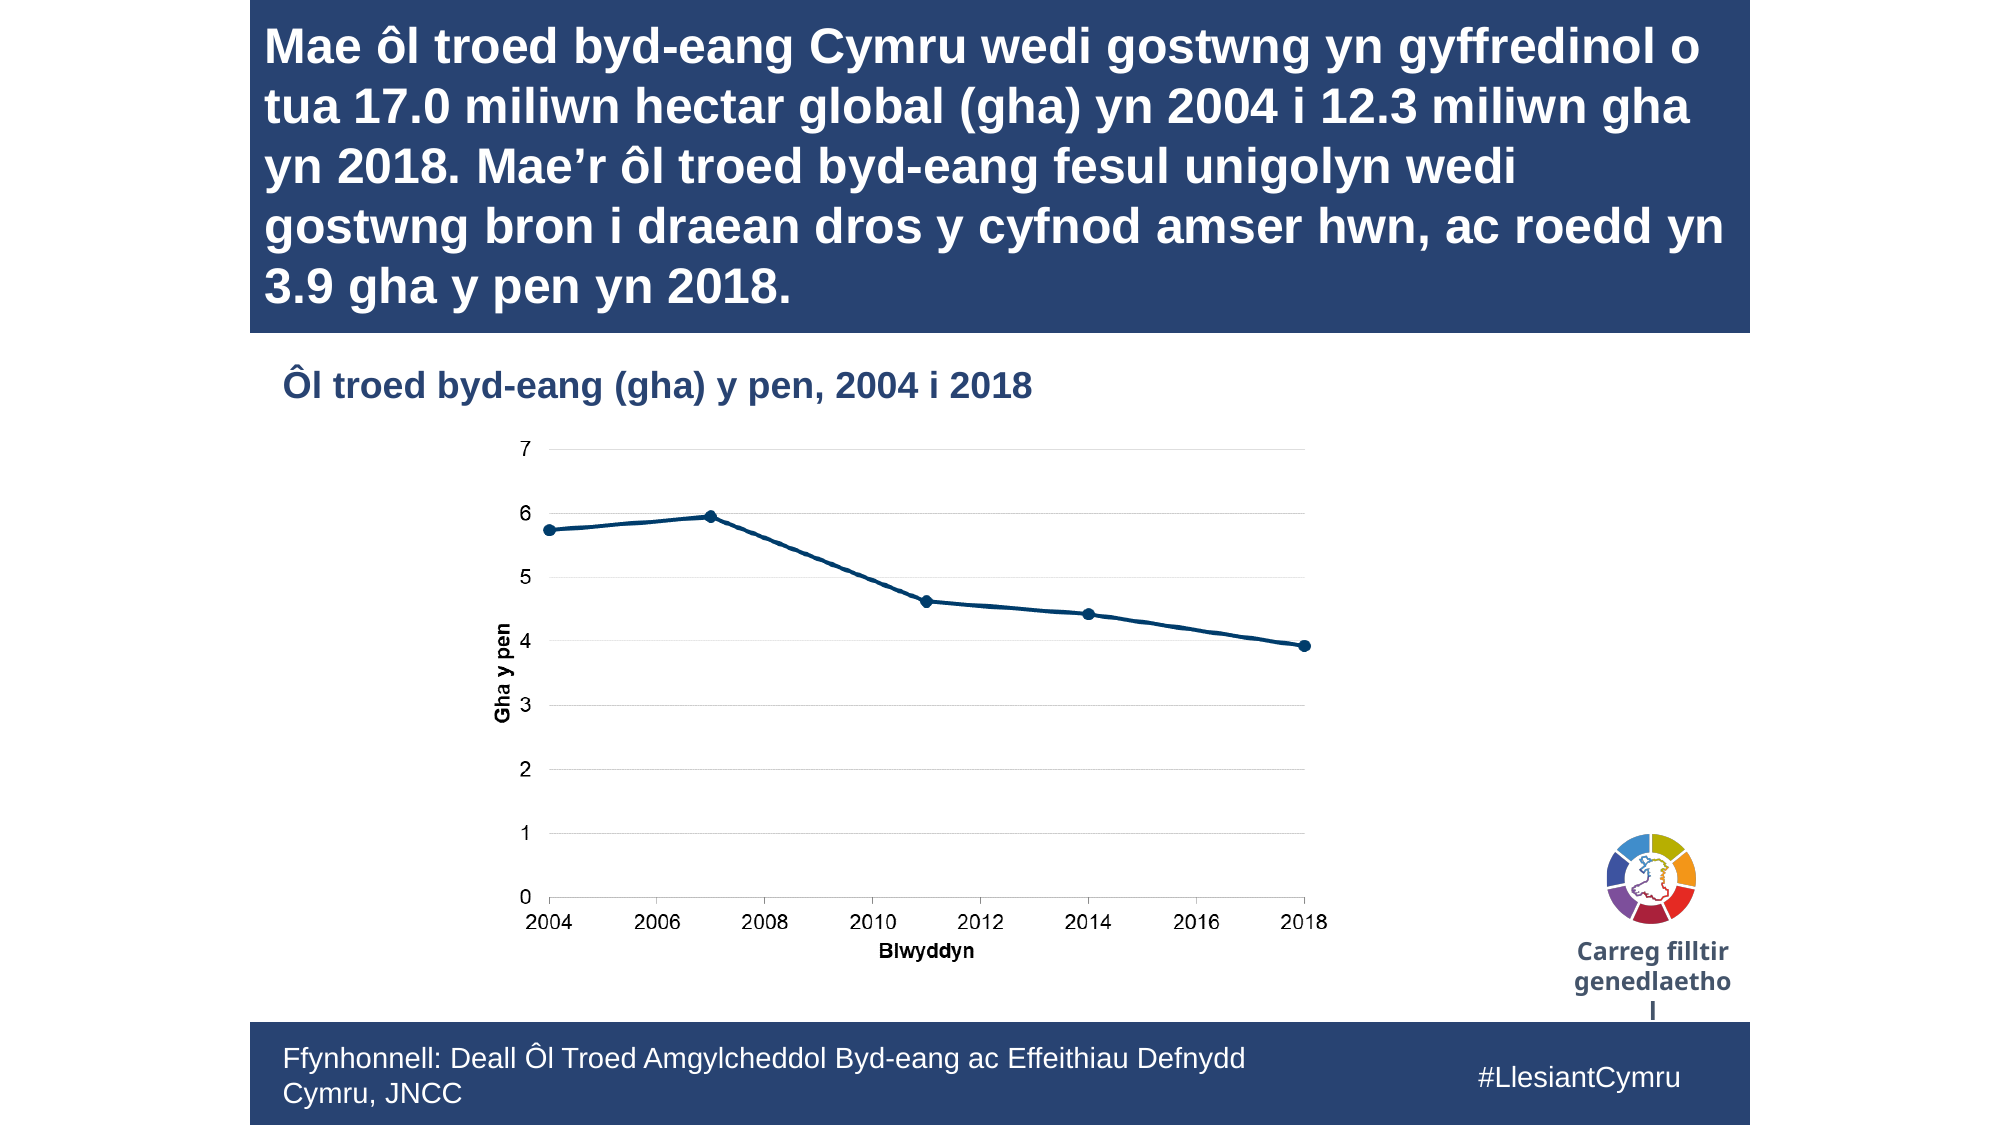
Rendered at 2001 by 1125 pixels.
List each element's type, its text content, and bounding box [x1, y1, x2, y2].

text_box #LlesiantCymru [1463, 1050, 1734, 1101]
picture [1606, 834, 1700, 924]
text_box [250, 1022, 1750, 1125]
text_box Carreg filltir genedlaethol [1555, 928, 1751, 1004]
title Mae ôl troed byd-eang Cymru wedi gostwng yn gyffredinol o tua 17.0 miliwn hectar global (gha) yn 2004 i 12.3 miliwn gha yn 2018. Mae’r ôl troed byd-eang fesul unigolyn wedi gostwng bron i draean dros y cyfnod amser hwn, ac roedd yn 3.9 gha y pen yn 2018. [249, 0, 1750, 332]
text_box Ôl troed byd-eang (gha) y pen, 2004 i 2018 [268, 354, 1177, 414]
picture [468, 410, 1343, 981]
text_box Ffynhonnell: Deall Ôl Troed Amgylcheddol Byd-eang ac Effeithiau Defnydd Cymru, JNCC [267, 1032, 1308, 1083]
